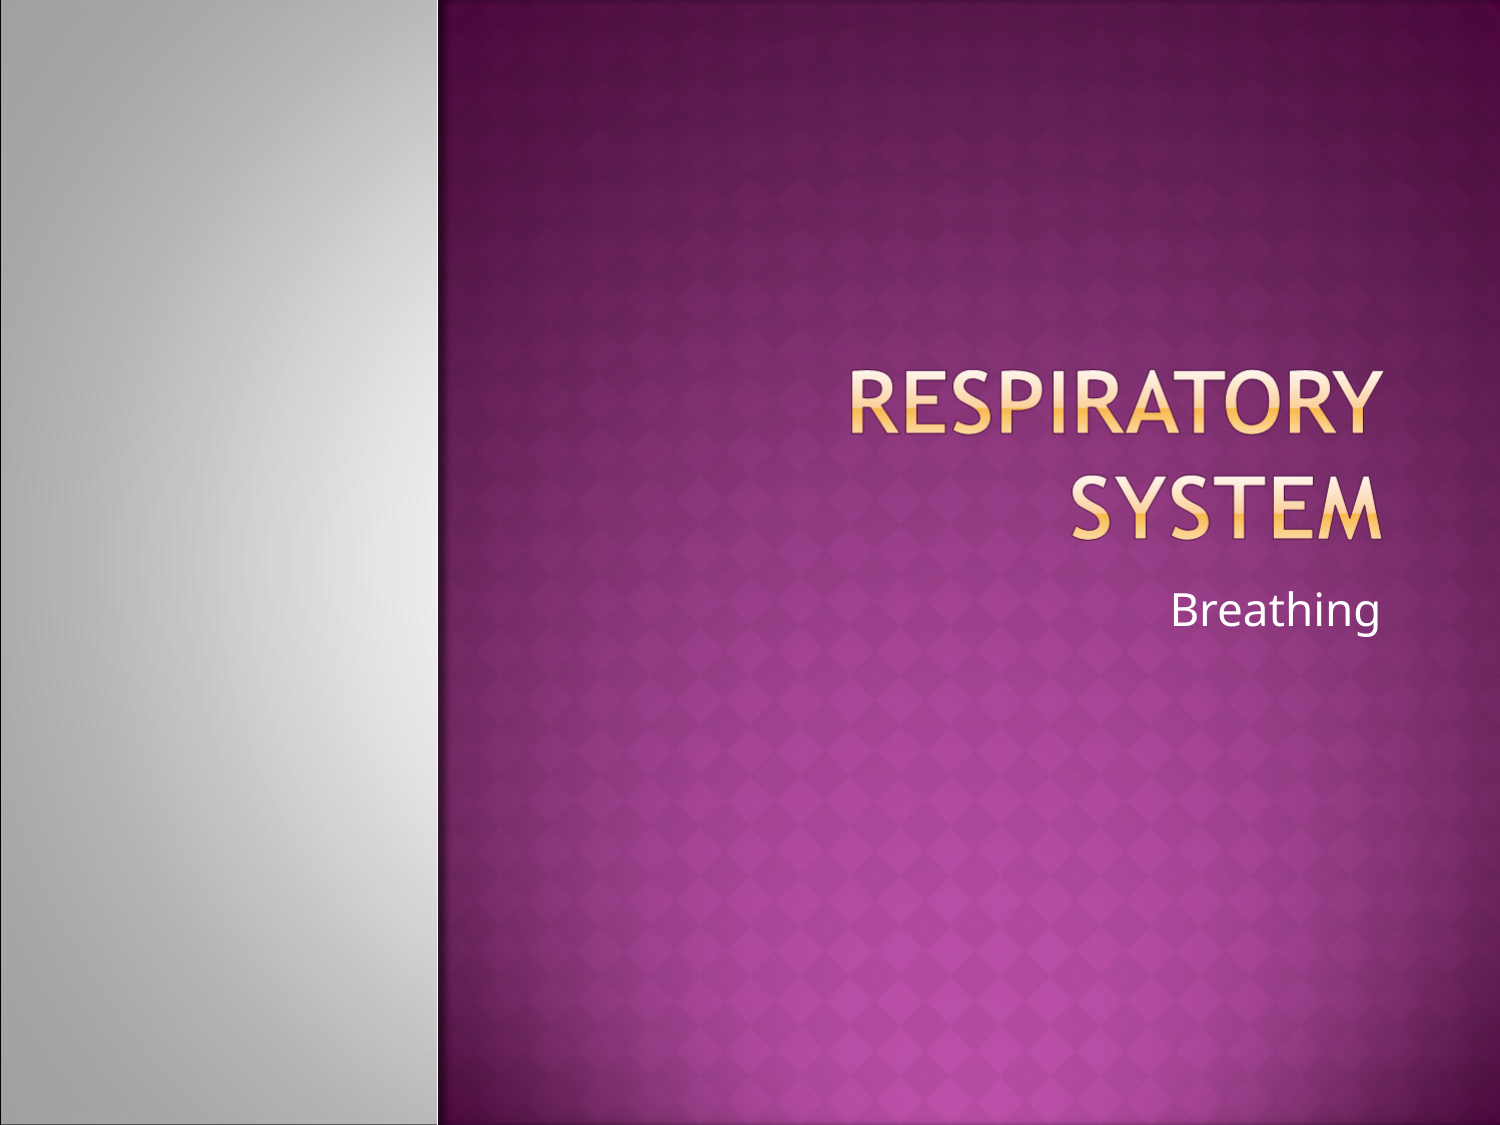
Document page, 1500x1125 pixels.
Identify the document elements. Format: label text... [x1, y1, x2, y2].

text_box [551, 86, 1459, 560]
picture [438, 0, 1500, 1125]
text_box Breathing [550, 580, 1390, 762]
picture [0, 0, 437, 1125]
